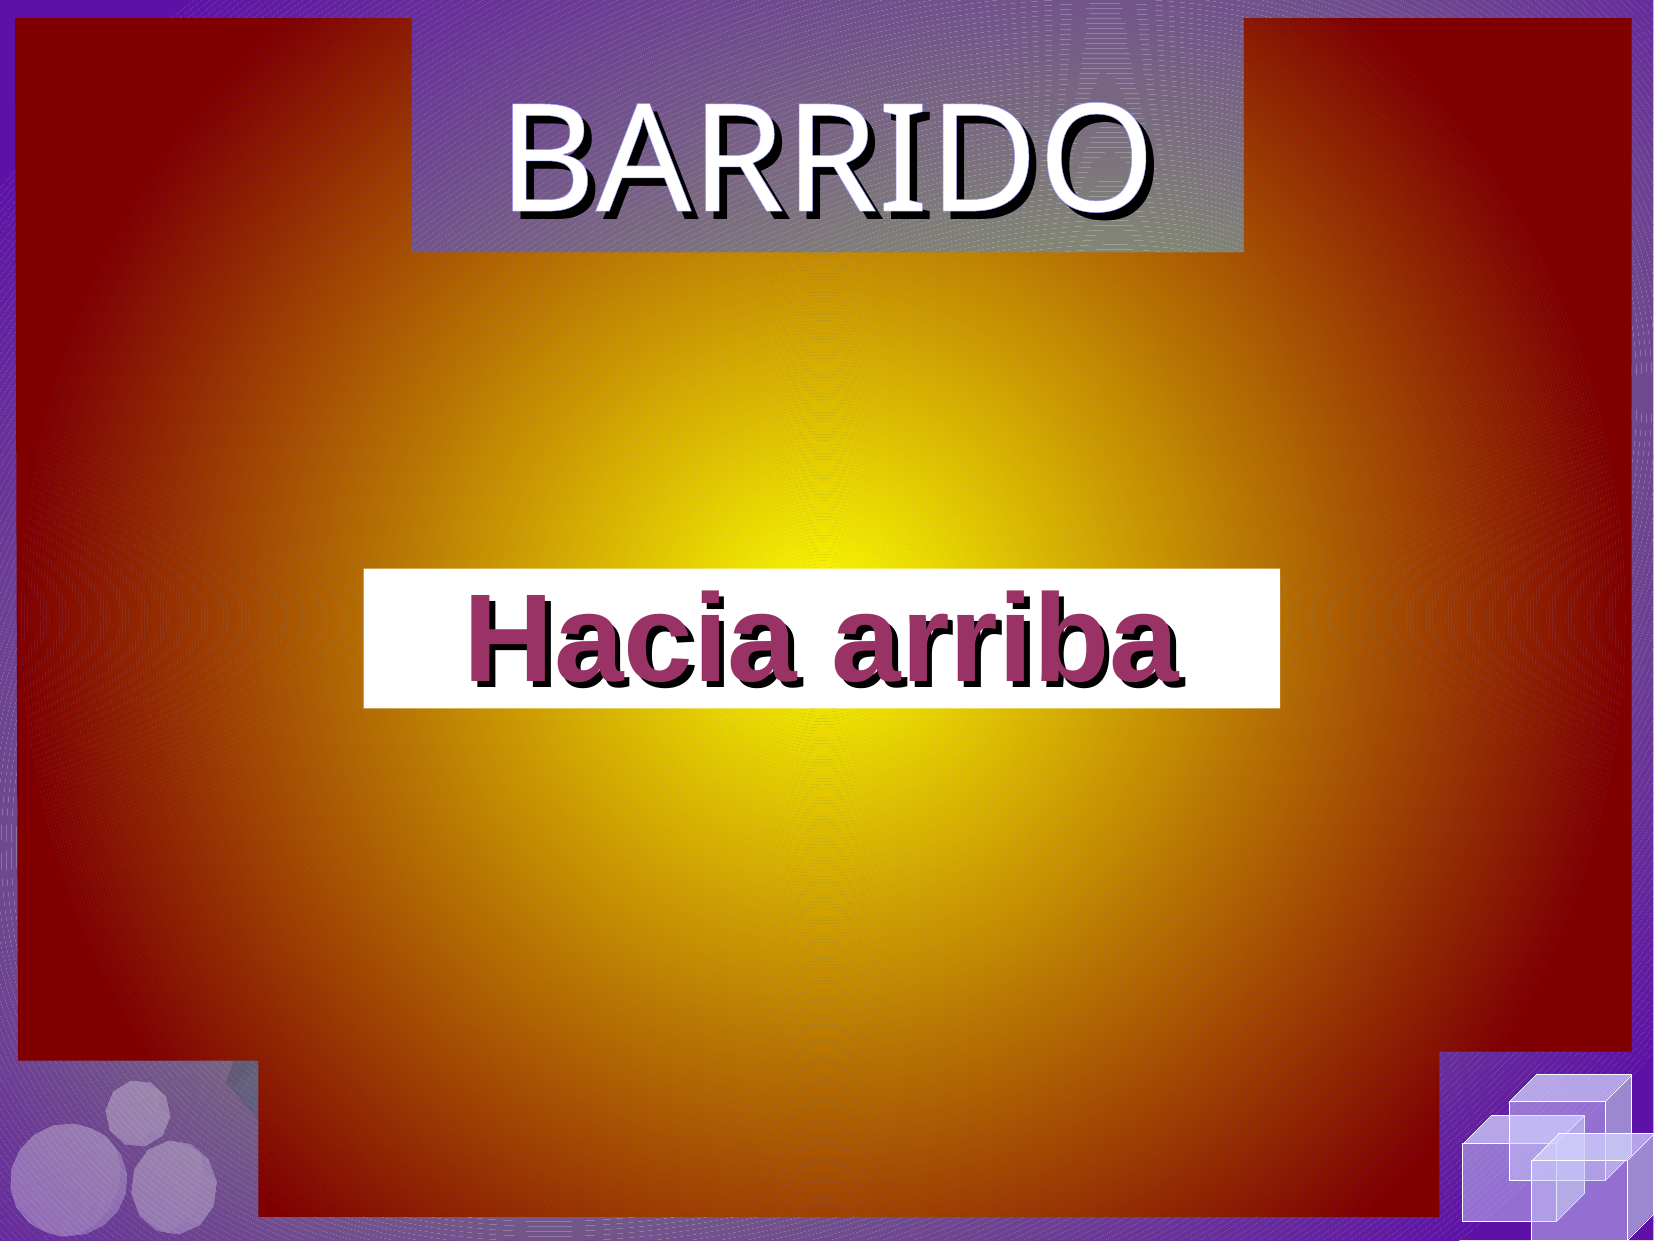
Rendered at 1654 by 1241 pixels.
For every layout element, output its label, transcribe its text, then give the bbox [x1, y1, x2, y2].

text_box [15, 18, 1632, 1217]
title Hacia arriba [363, 568, 1281, 709]
title BARRIDO [412, 47, 1243, 252]
